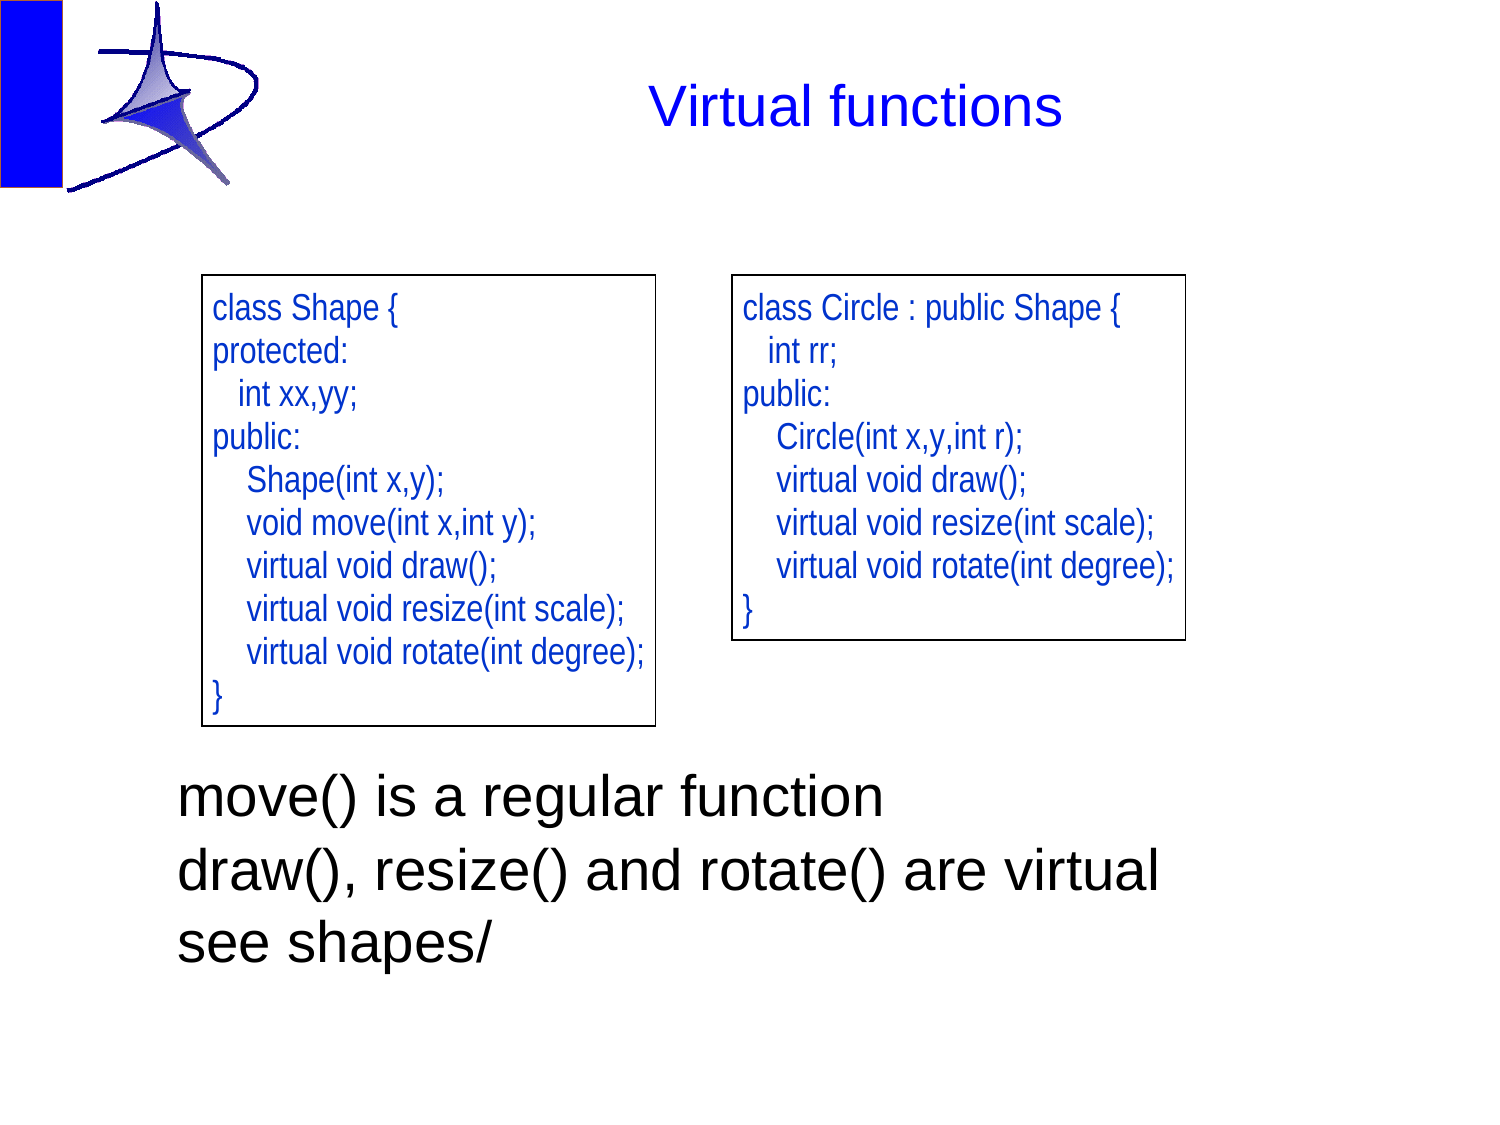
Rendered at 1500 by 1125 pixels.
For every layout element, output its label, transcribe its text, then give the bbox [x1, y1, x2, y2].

title Virtual functions [262, 24, 1450, 188]
text_box class Shape { protected: int xx,yy; public: Shape(int x,y); void move(int x,int y); virtual void draw(); virtual void resize(int scale); virtual void rotate(int degree); } [202, 274, 656, 726]
picture [62, 0, 263, 197]
list move() is a regular function draw(), resize() and rotate() are virtual see shapes/ [162, 762, 1438, 1013]
text_box class Circle : public Shape { int rr; public: Circle(int x,y,int r); virtual void draw(); virtual void resize(int scale); virtual void rotate(int degree); } [732, 274, 1186, 640]
